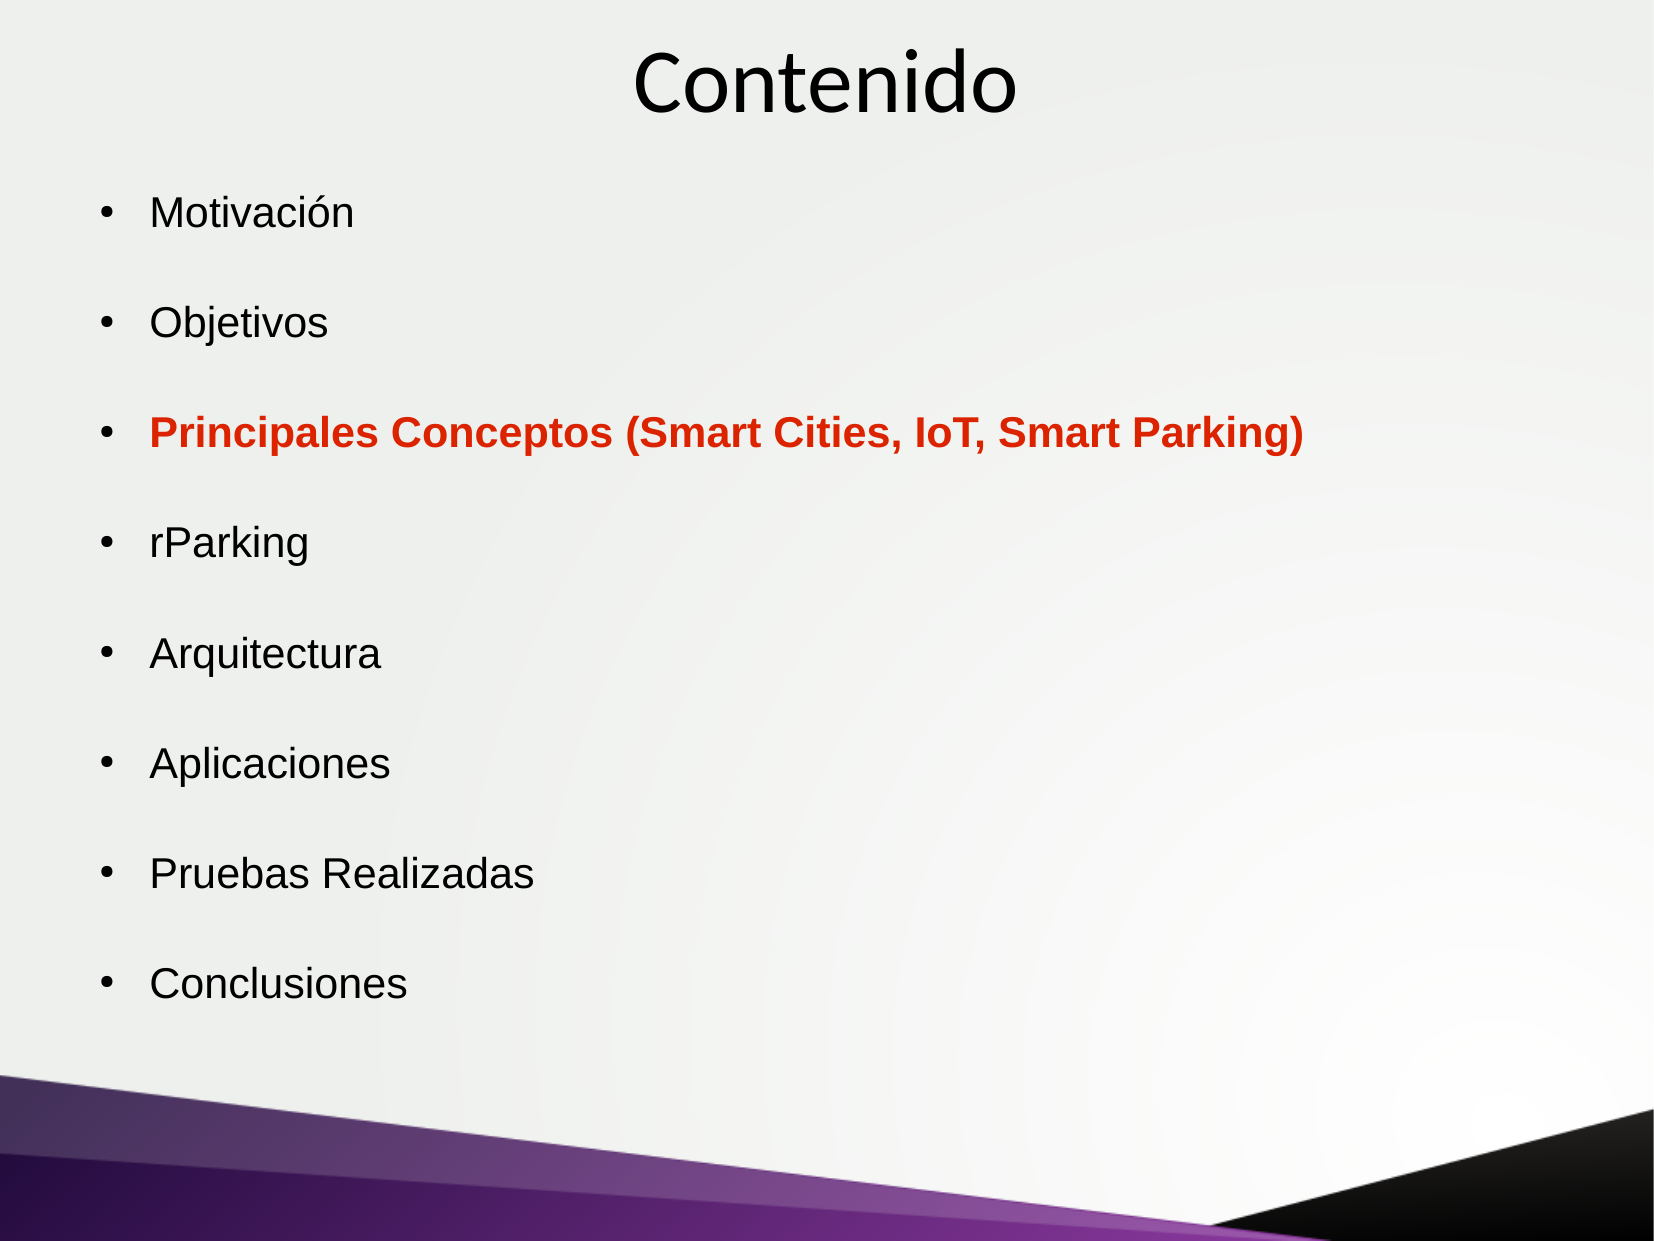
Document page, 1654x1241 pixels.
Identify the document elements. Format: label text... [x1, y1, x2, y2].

list Motivación Objetivos Principales Conceptos (Smart Cities, IoT, Smart Parking) rParking Arquitectura Aplicaciones Pruebas Realizadas Conclusiones [82, 188, 1571, 1010]
title Contenido [82, 33, 1571, 146]
picture [0, 0, 1654, 1241]
